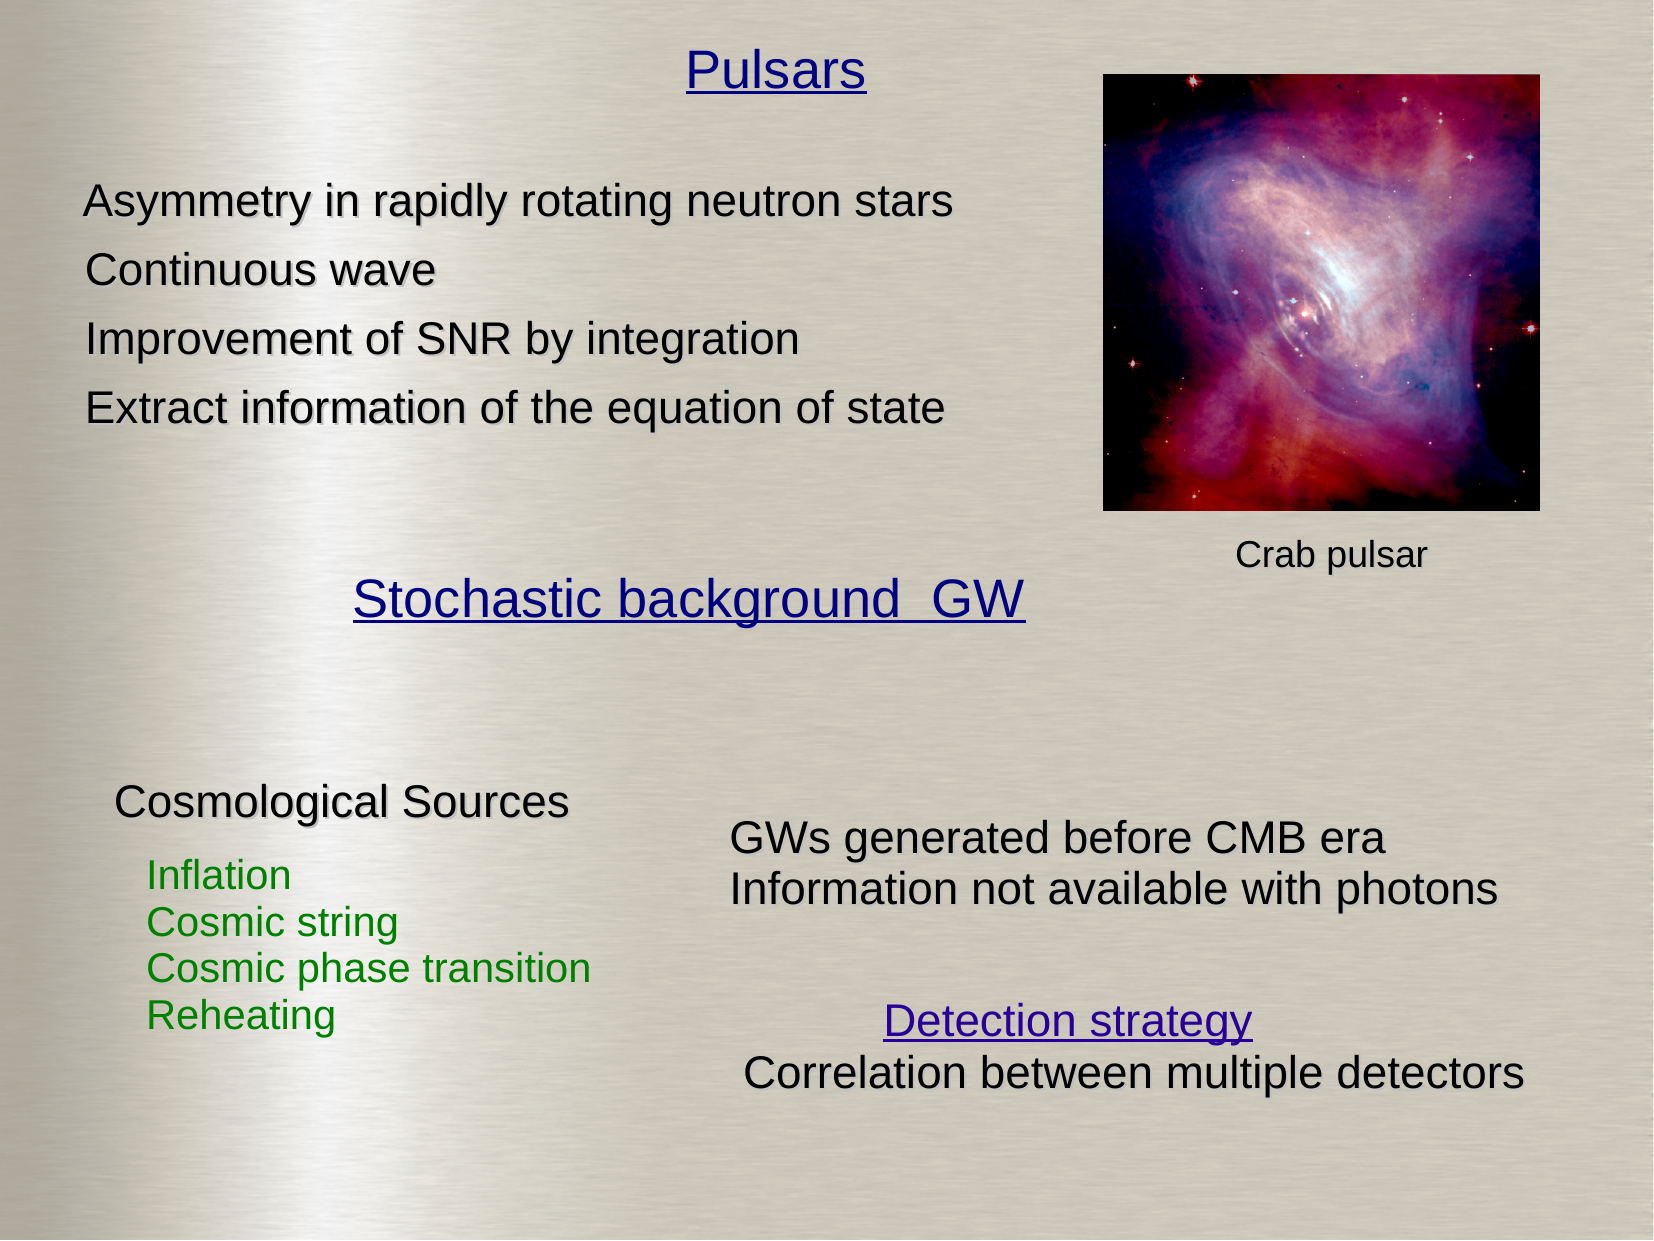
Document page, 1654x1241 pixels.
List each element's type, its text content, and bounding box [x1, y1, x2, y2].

text_box Pulsars [670, 32, 879, 108]
text_box Asymmetry in rapidly rotating neutron stars Continuous wave Improvement of SNR by integration Extract information of the equation of state [57, 167, 966, 441]
text_box Stochastic background GW [337, 560, 1027, 637]
text_box Crab pulsar [1220, 526, 1445, 584]
text_box Detection strategy Correlation between multiple detectors [728, 987, 1527, 1106]
text_box Inflation Cosmic string Cosmic phase transition Reheating [131, 844, 620, 1046]
text_box Cosmological Sources [99, 768, 576, 835]
picture [0, 0, 1654, 1240]
text_box GWs generated before CMB era Information not available with photons [714, 804, 1500, 922]
